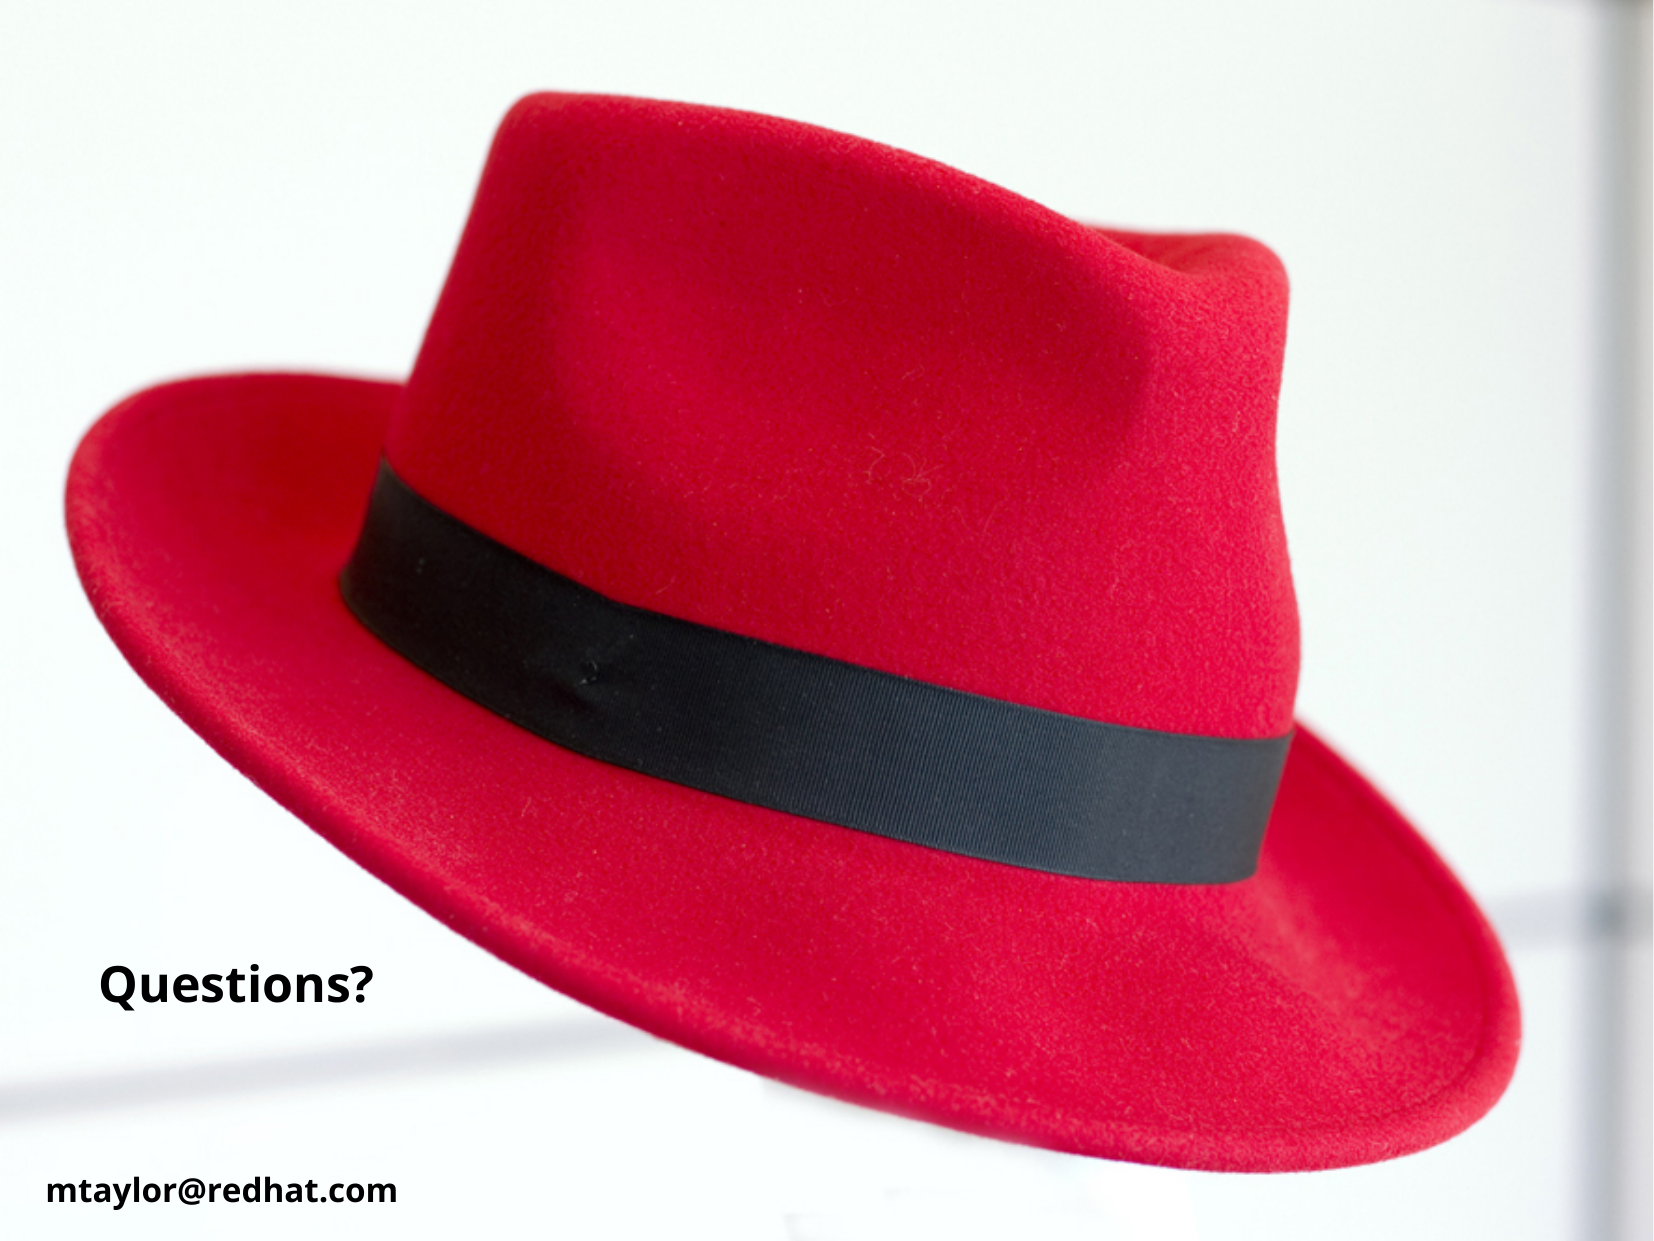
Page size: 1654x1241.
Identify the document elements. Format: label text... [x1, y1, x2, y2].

picture [0, 0, 1654, 1241]
text_box Questions? [98, 948, 411, 1015]
text_box mtaylor@redhat.com [45, 1167, 707, 1233]
